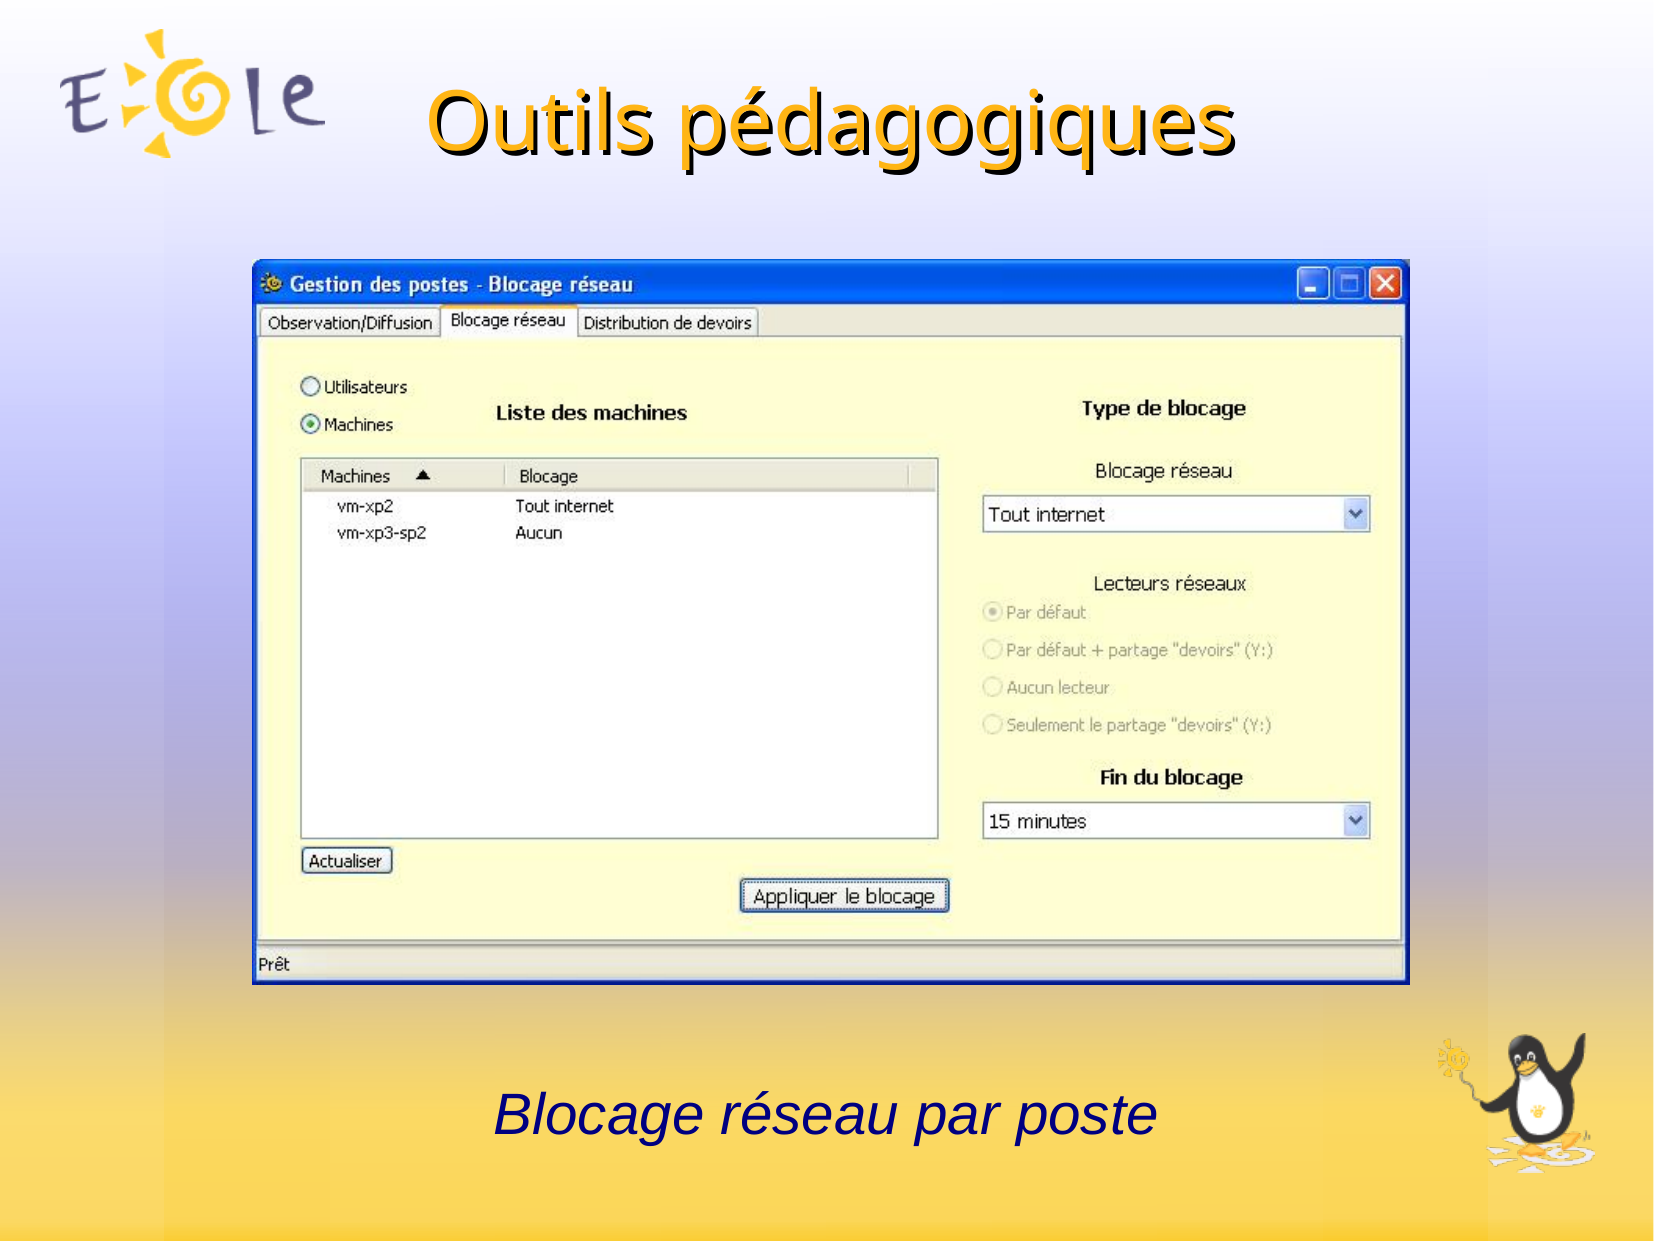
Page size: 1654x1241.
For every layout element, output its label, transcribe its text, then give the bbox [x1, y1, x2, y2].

picture [0, 0, 1654, 1241]
title Outils pédagogiques [88, 0, 1571, 237]
text_box Blocage réseau par poste [29, 1077, 1625, 1152]
